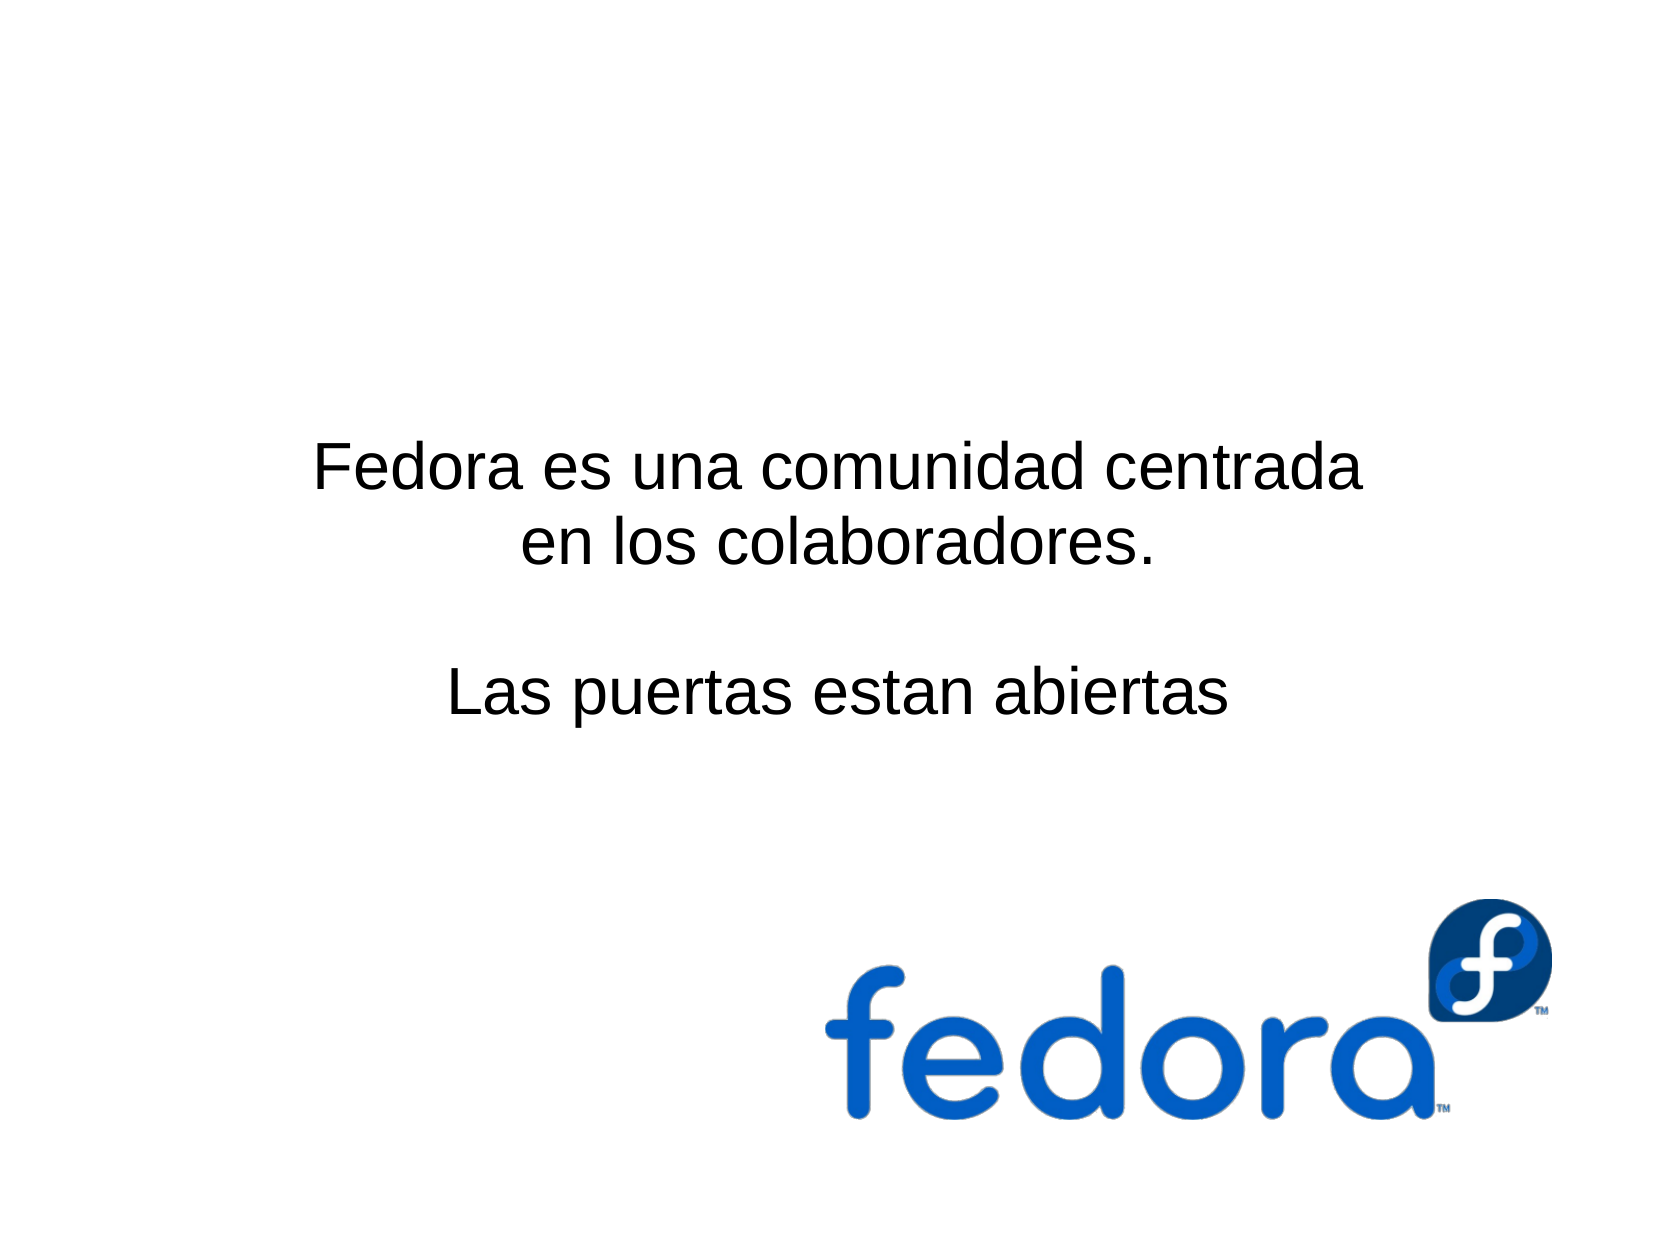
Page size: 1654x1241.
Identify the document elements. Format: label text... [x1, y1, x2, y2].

picture [825, 1109, 1552, 1120]
text_box Fedora es una comunidad centrada en los colaboradores. Las puertas estan abiertas [82, 49, 1571, 1109]
